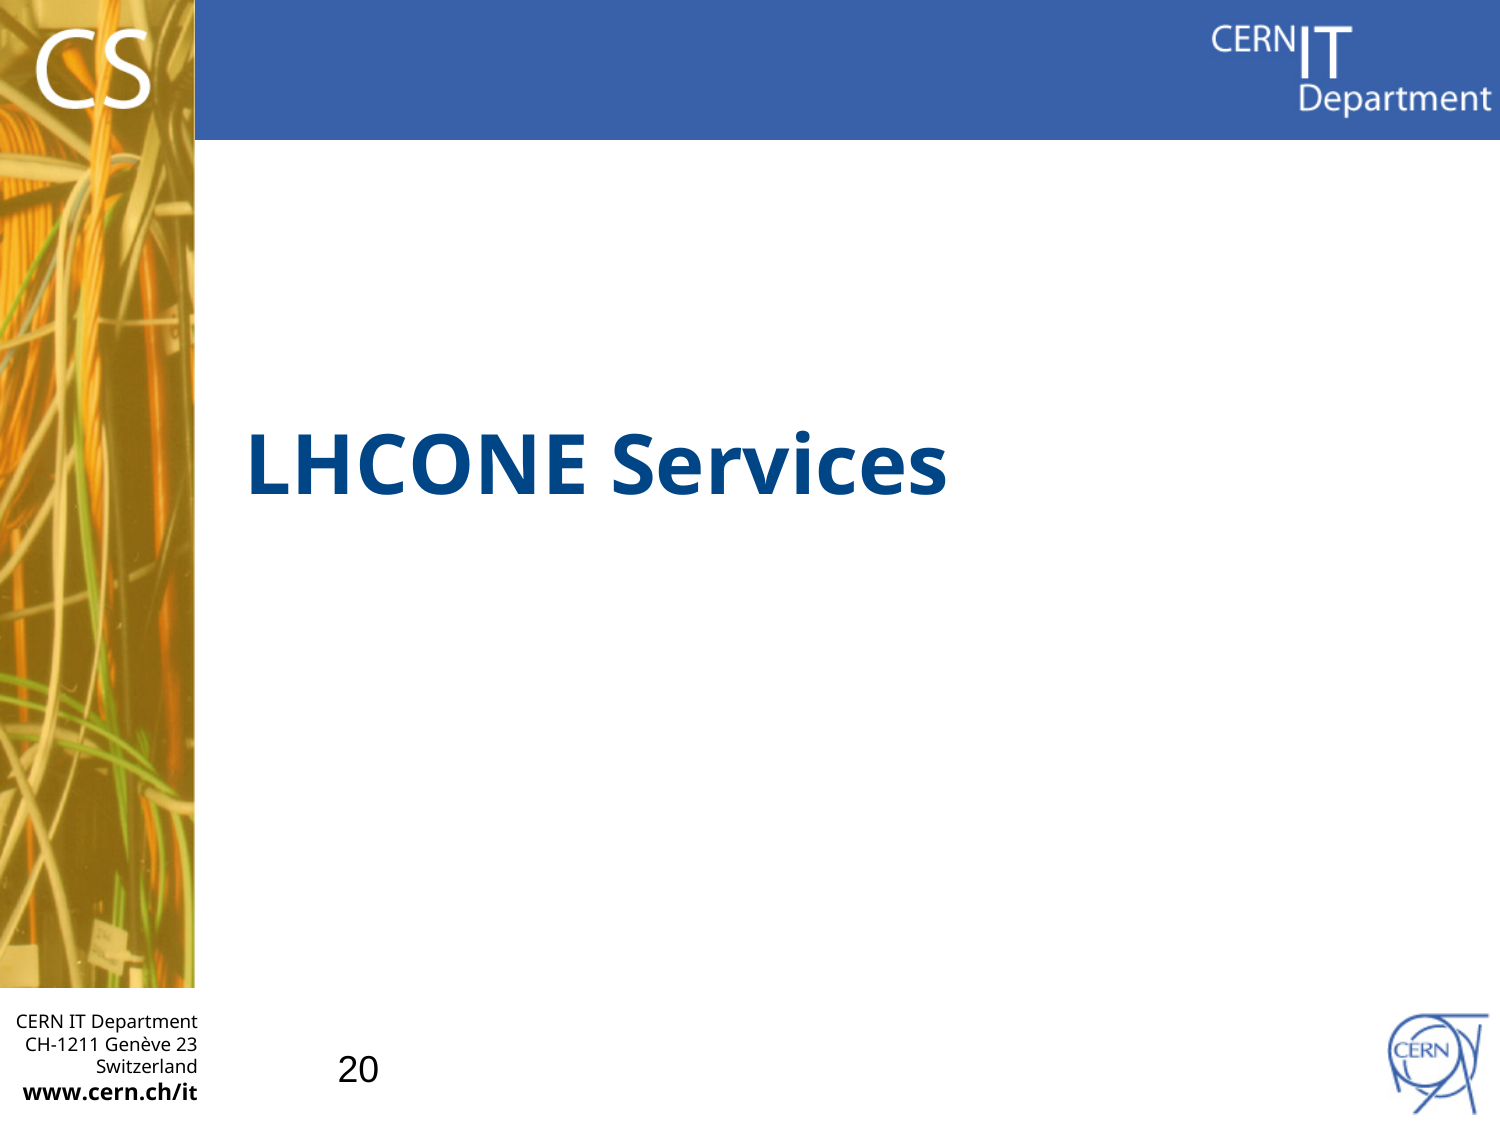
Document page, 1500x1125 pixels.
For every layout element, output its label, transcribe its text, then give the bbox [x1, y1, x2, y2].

picture [0, 0, 1500, 988]
list LHCONE Services [224, 174, 1463, 988]
picture [1387, 1012, 1490, 1115]
